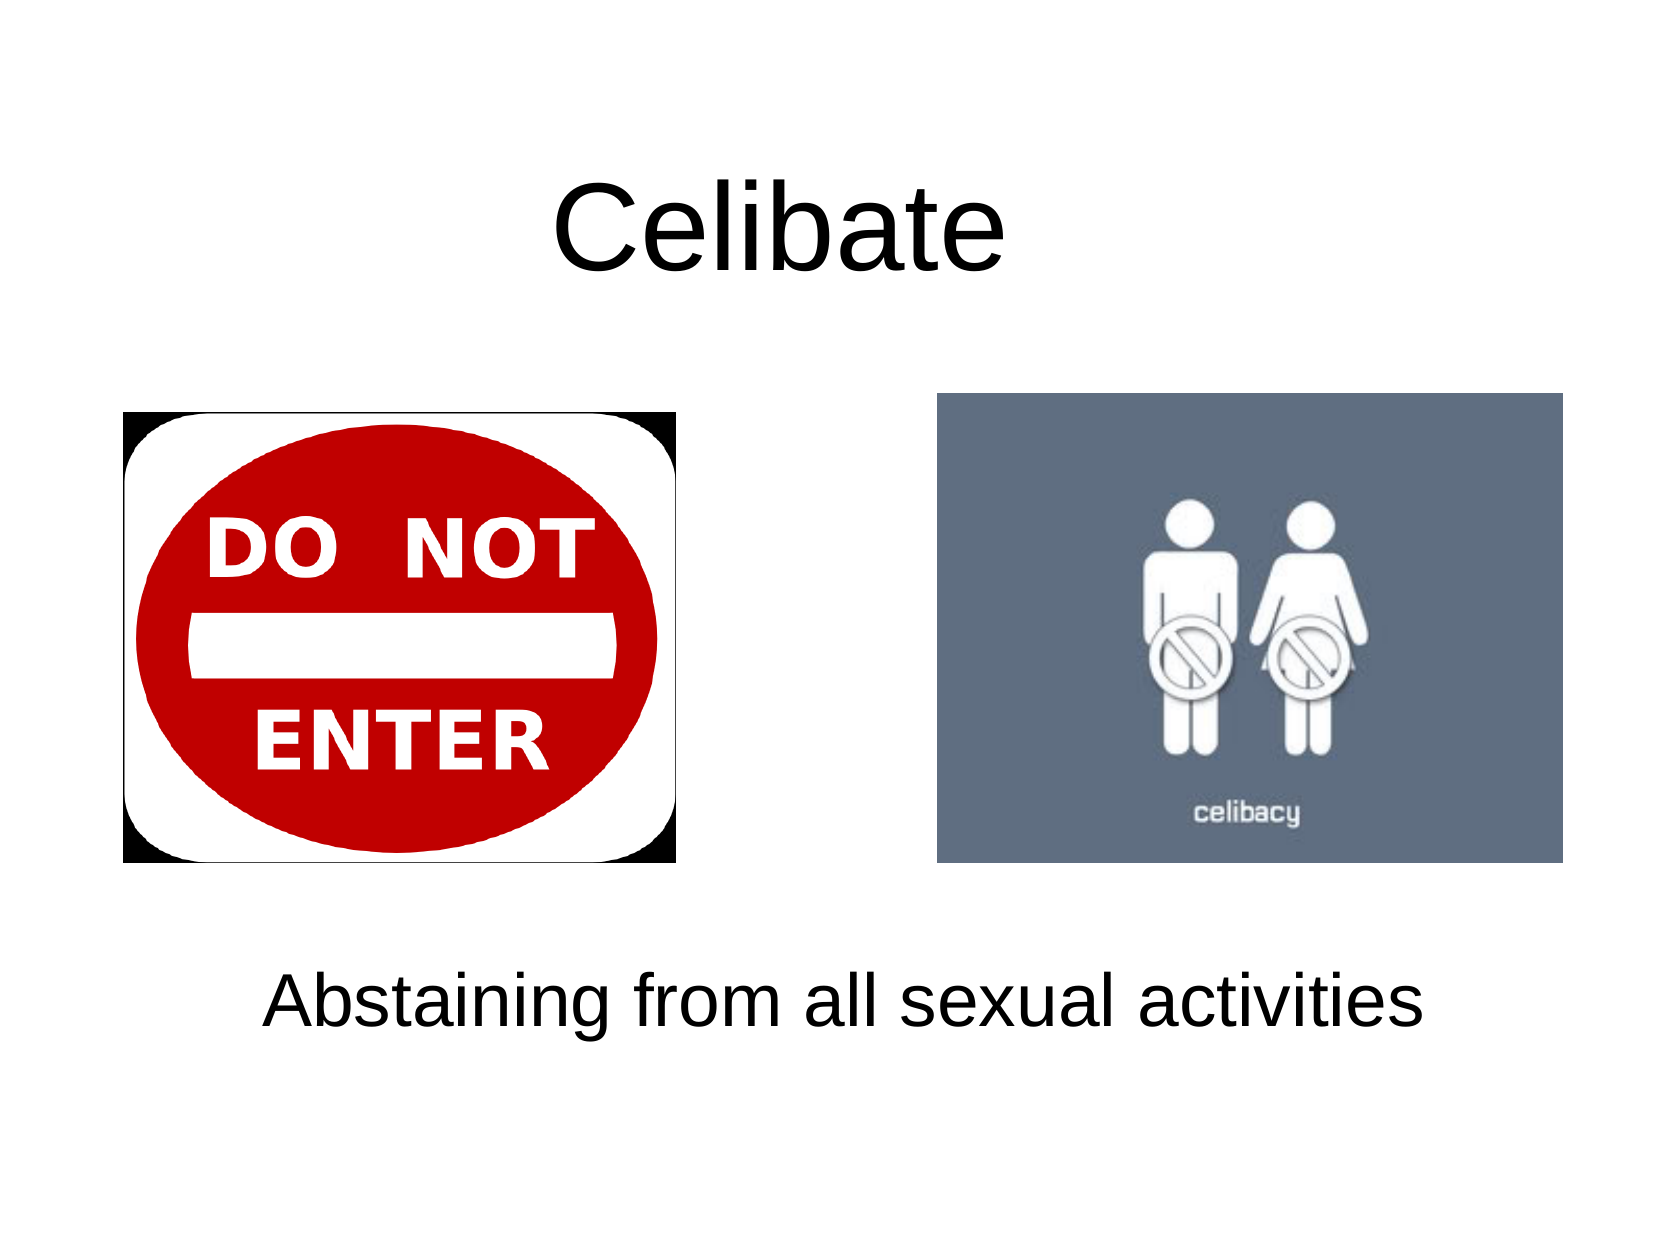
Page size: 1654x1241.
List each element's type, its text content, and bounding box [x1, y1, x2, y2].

picture [937, 393, 1563, 863]
text_box Abstaining from all sexual activities [225, 951, 1463, 1051]
text_box Celibate [412, 150, 1147, 305]
picture [123, 412, 676, 863]
